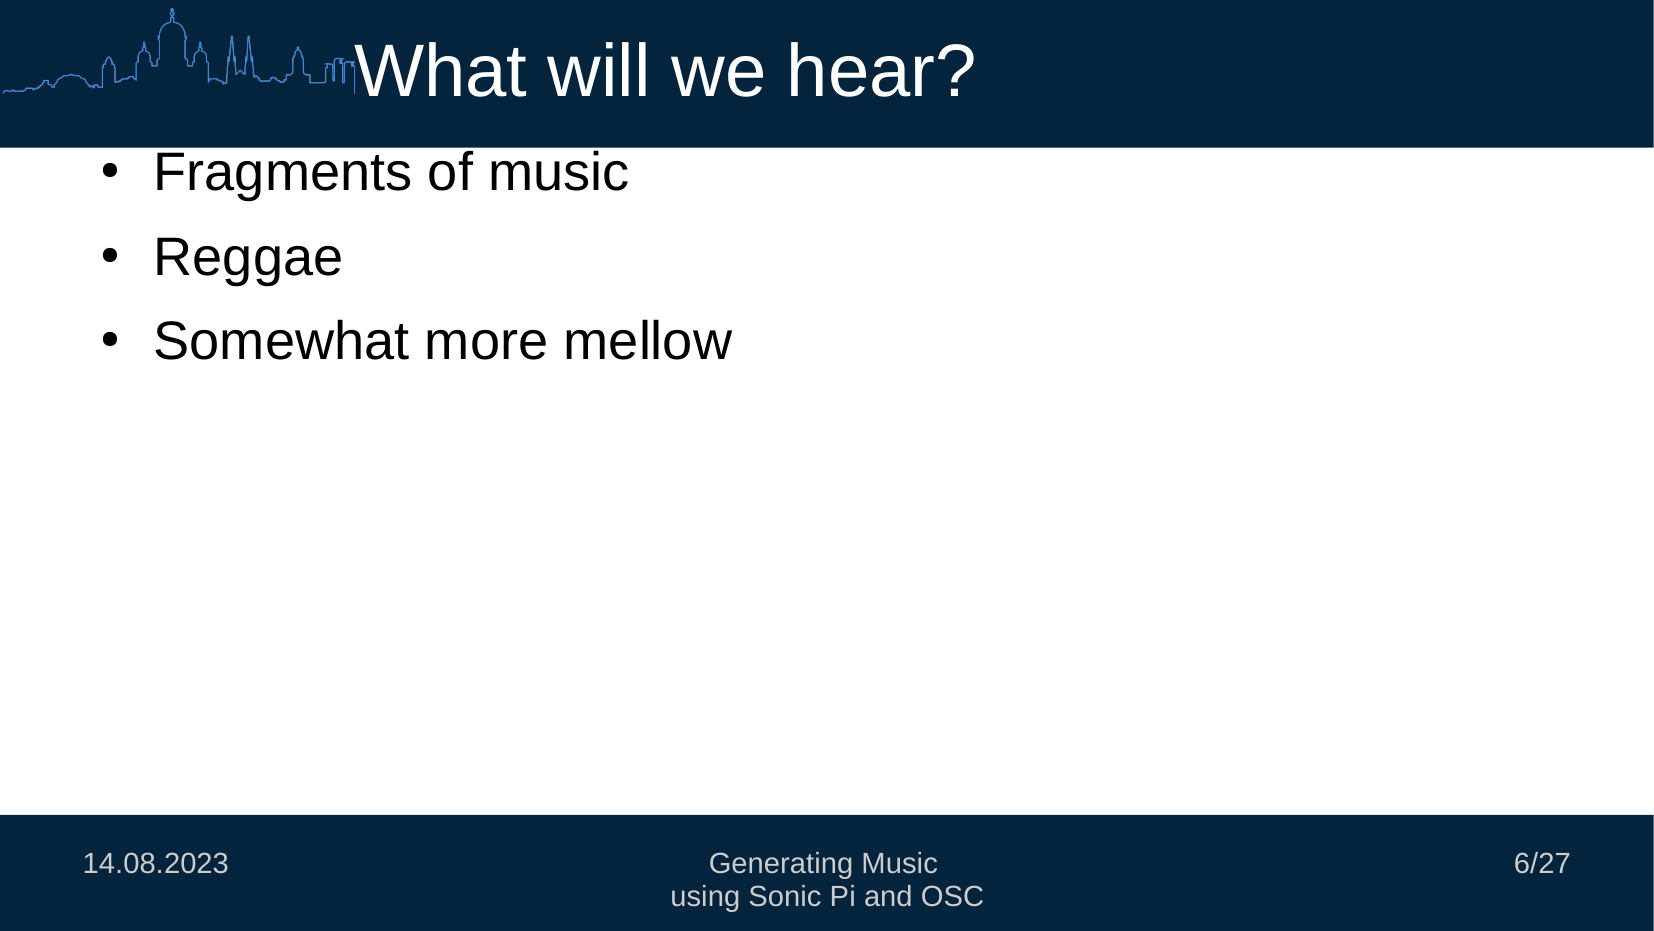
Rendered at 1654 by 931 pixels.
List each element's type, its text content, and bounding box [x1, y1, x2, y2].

title What will we hear? [354, 5, 1654, 136]
picture [3, 8, 354, 94]
list Fragments of music Reggae Somewhat more mellow [82, 141, 809, 815]
